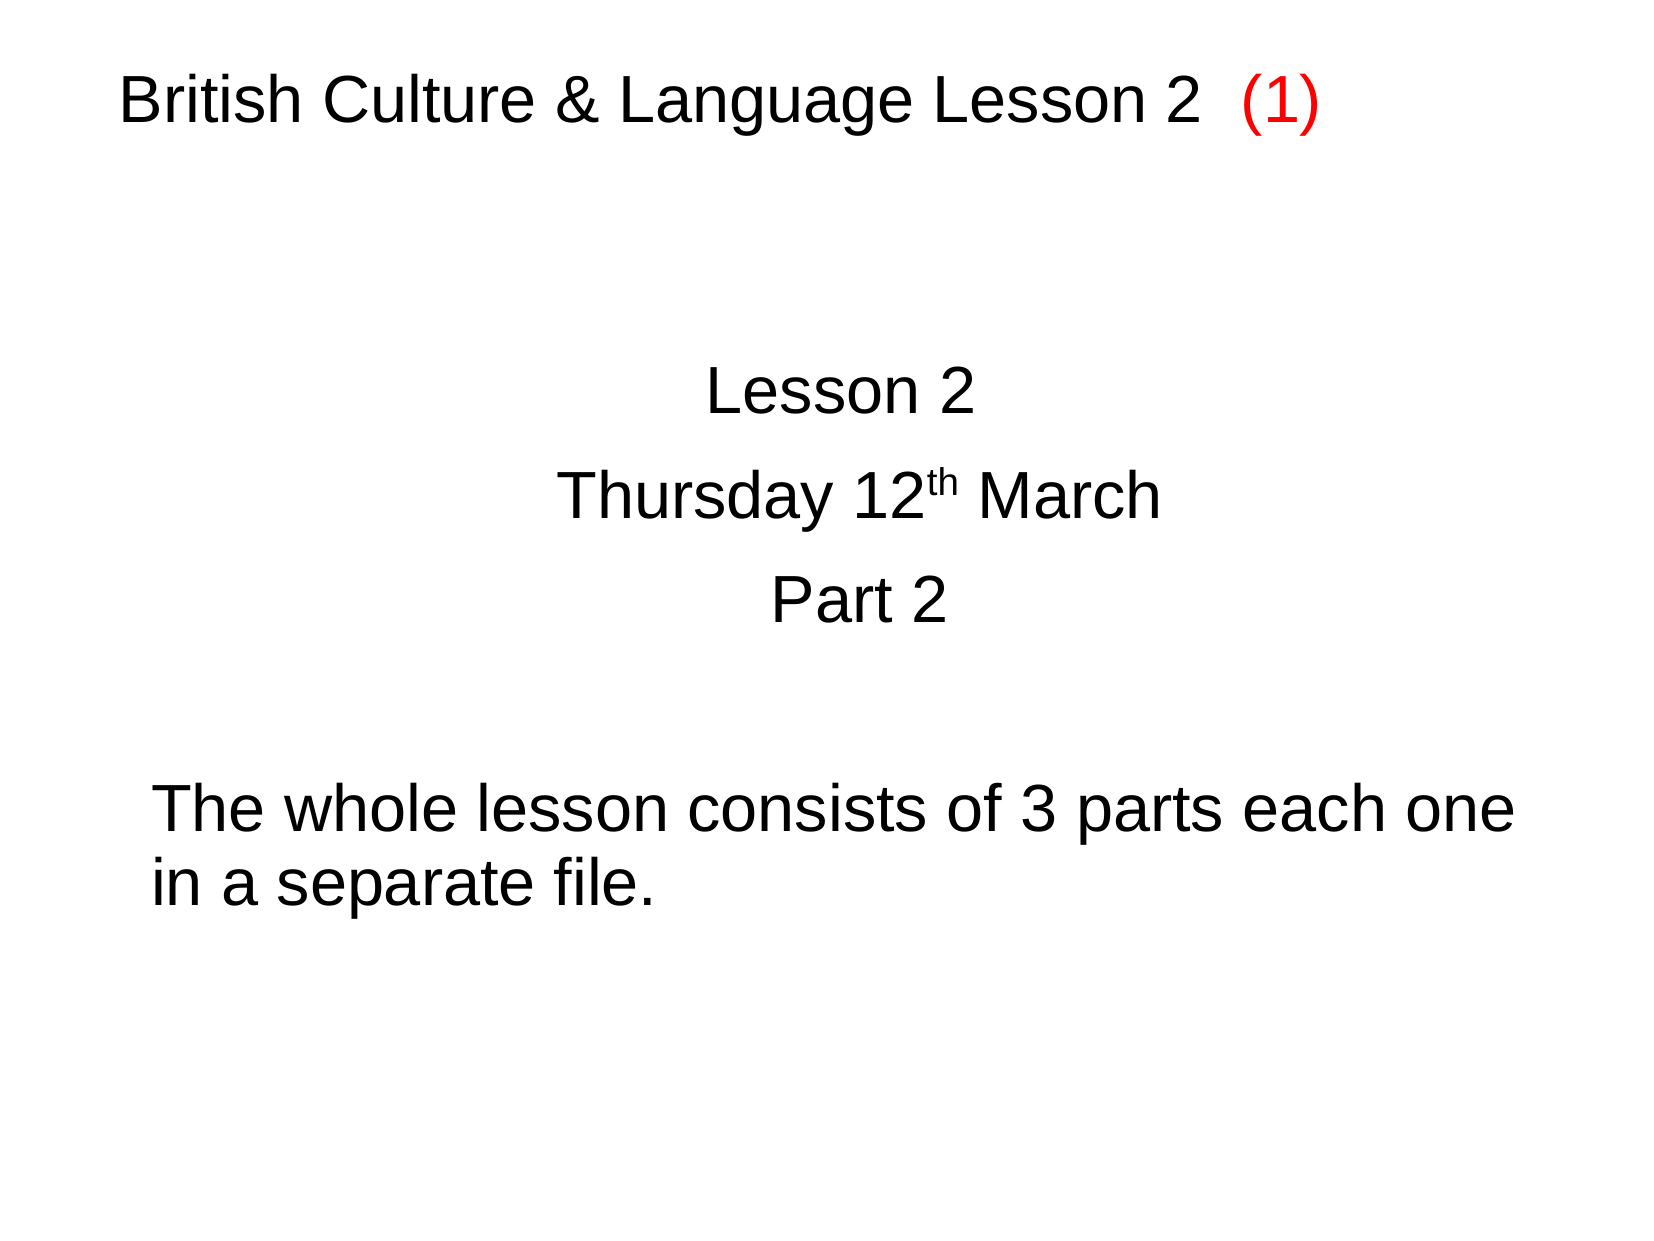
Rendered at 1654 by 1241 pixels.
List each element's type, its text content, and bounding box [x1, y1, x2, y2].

list Lesson 2 Thursday 12th March Part 2 The whole lesson consists of 3 parts each one in a separate file. [80, 249, 1569, 1179]
title British Culture & Language Lesson 2 (1) [0, 49, 1465, 150]
